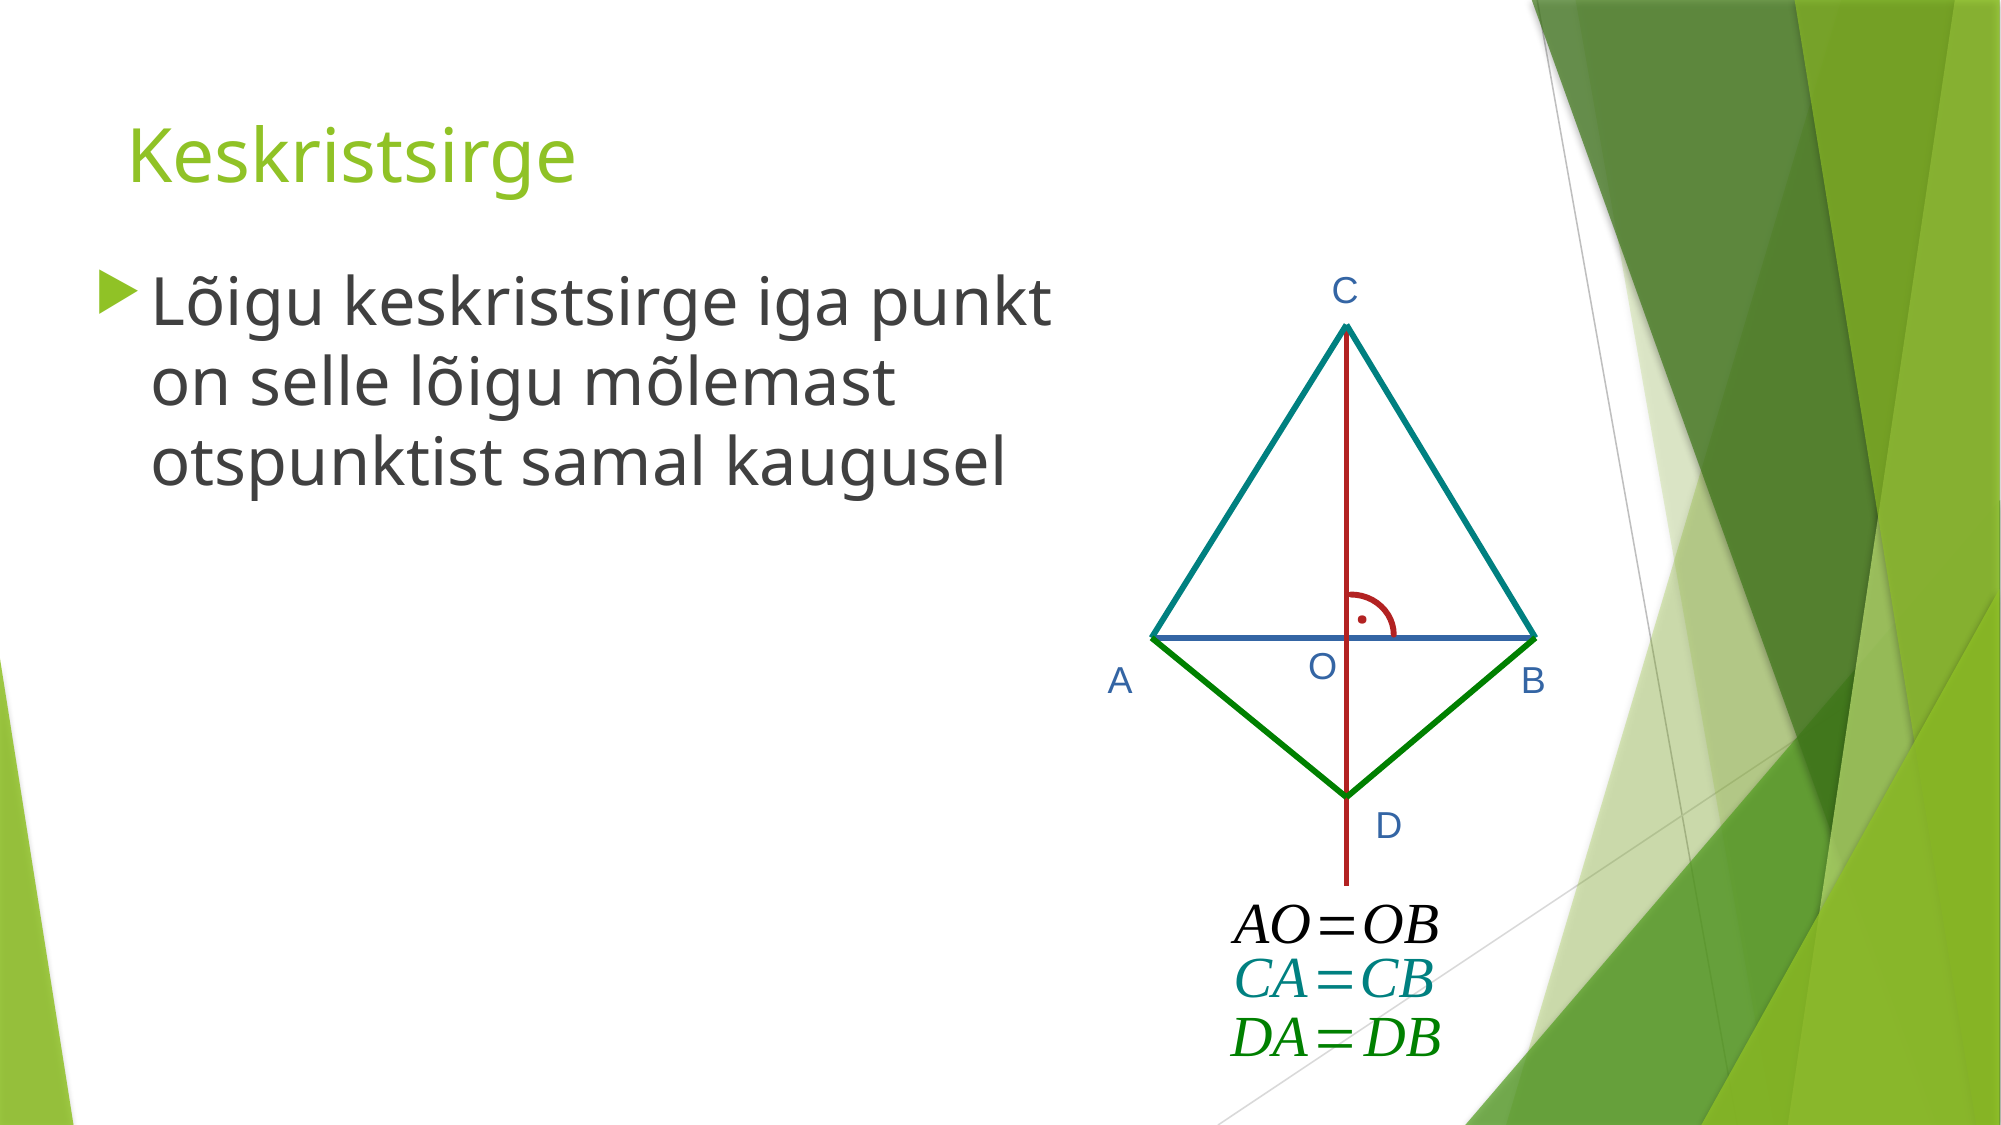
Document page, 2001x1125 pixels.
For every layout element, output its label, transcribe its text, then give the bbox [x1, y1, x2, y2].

title Keskristsirge [111, 99, 1522, 237]
text_box O [1293, 641, 1344, 695]
text_box B [1506, 651, 1561, 709]
text_box D [1360, 797, 1418, 855]
list Lõigu keskristsirge iga punkt on selle lõigu mõlemast otspunktist samal kaugusel [79, 251, 1123, 1125]
text_box . [1340, 566, 1385, 641]
text_box O [1349, 641, 1353, 695]
chart [1221, 891, 1449, 1069]
text_box B [1506, 651, 1514, 657]
text_box C [1316, 262, 1374, 319]
text_box A [1092, 651, 1148, 709]
